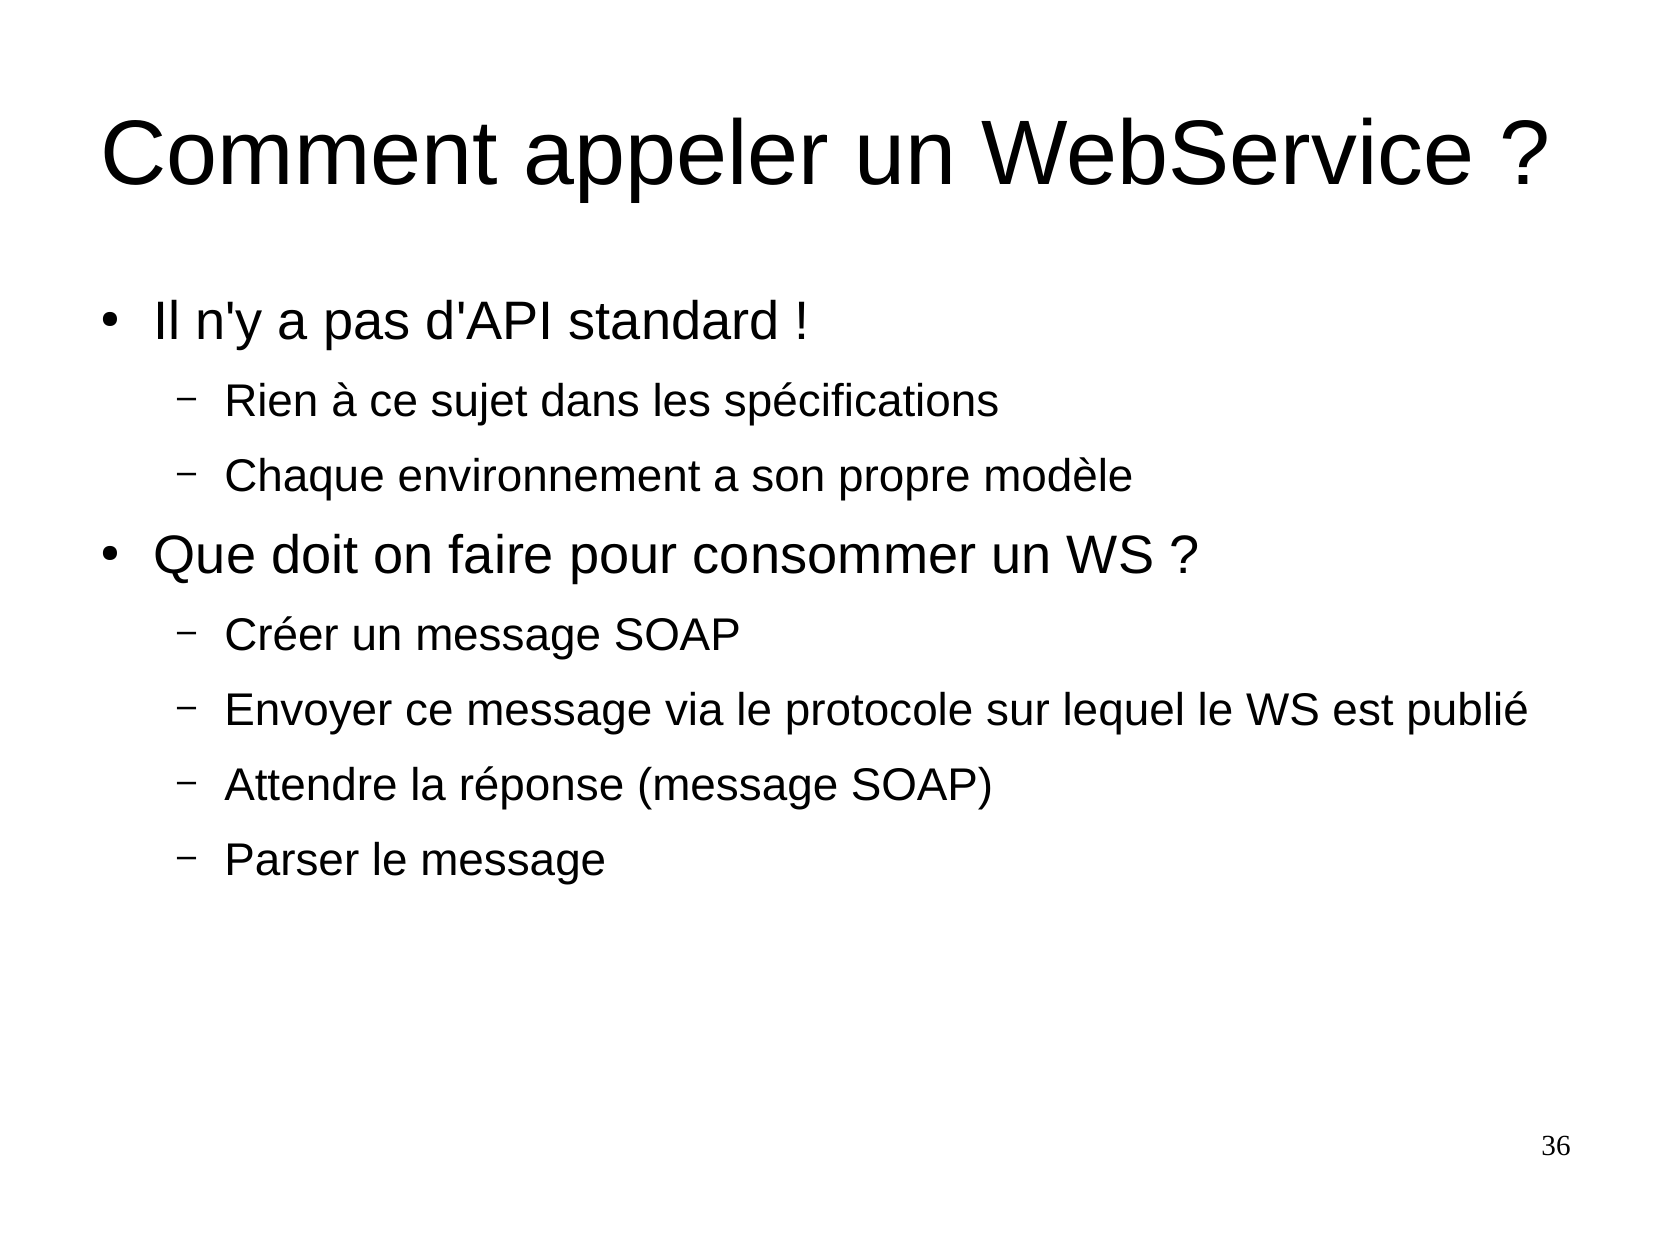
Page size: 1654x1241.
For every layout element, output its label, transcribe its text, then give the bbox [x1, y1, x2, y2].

title Comment appeler un WebService ? [82, 56, 1571, 250]
list Il n'y a pas d'API standard ! Rien à ce sujet dans les spécifications Chaque environnement a son propre modèle Que doit on faire pour consommer un WS ? Créer un message SOAP Envoyer ce message via le protocole sur lequel le WS est publié Attendre la réponse (message SOAP) Parser le message [82, 290, 1571, 1094]
